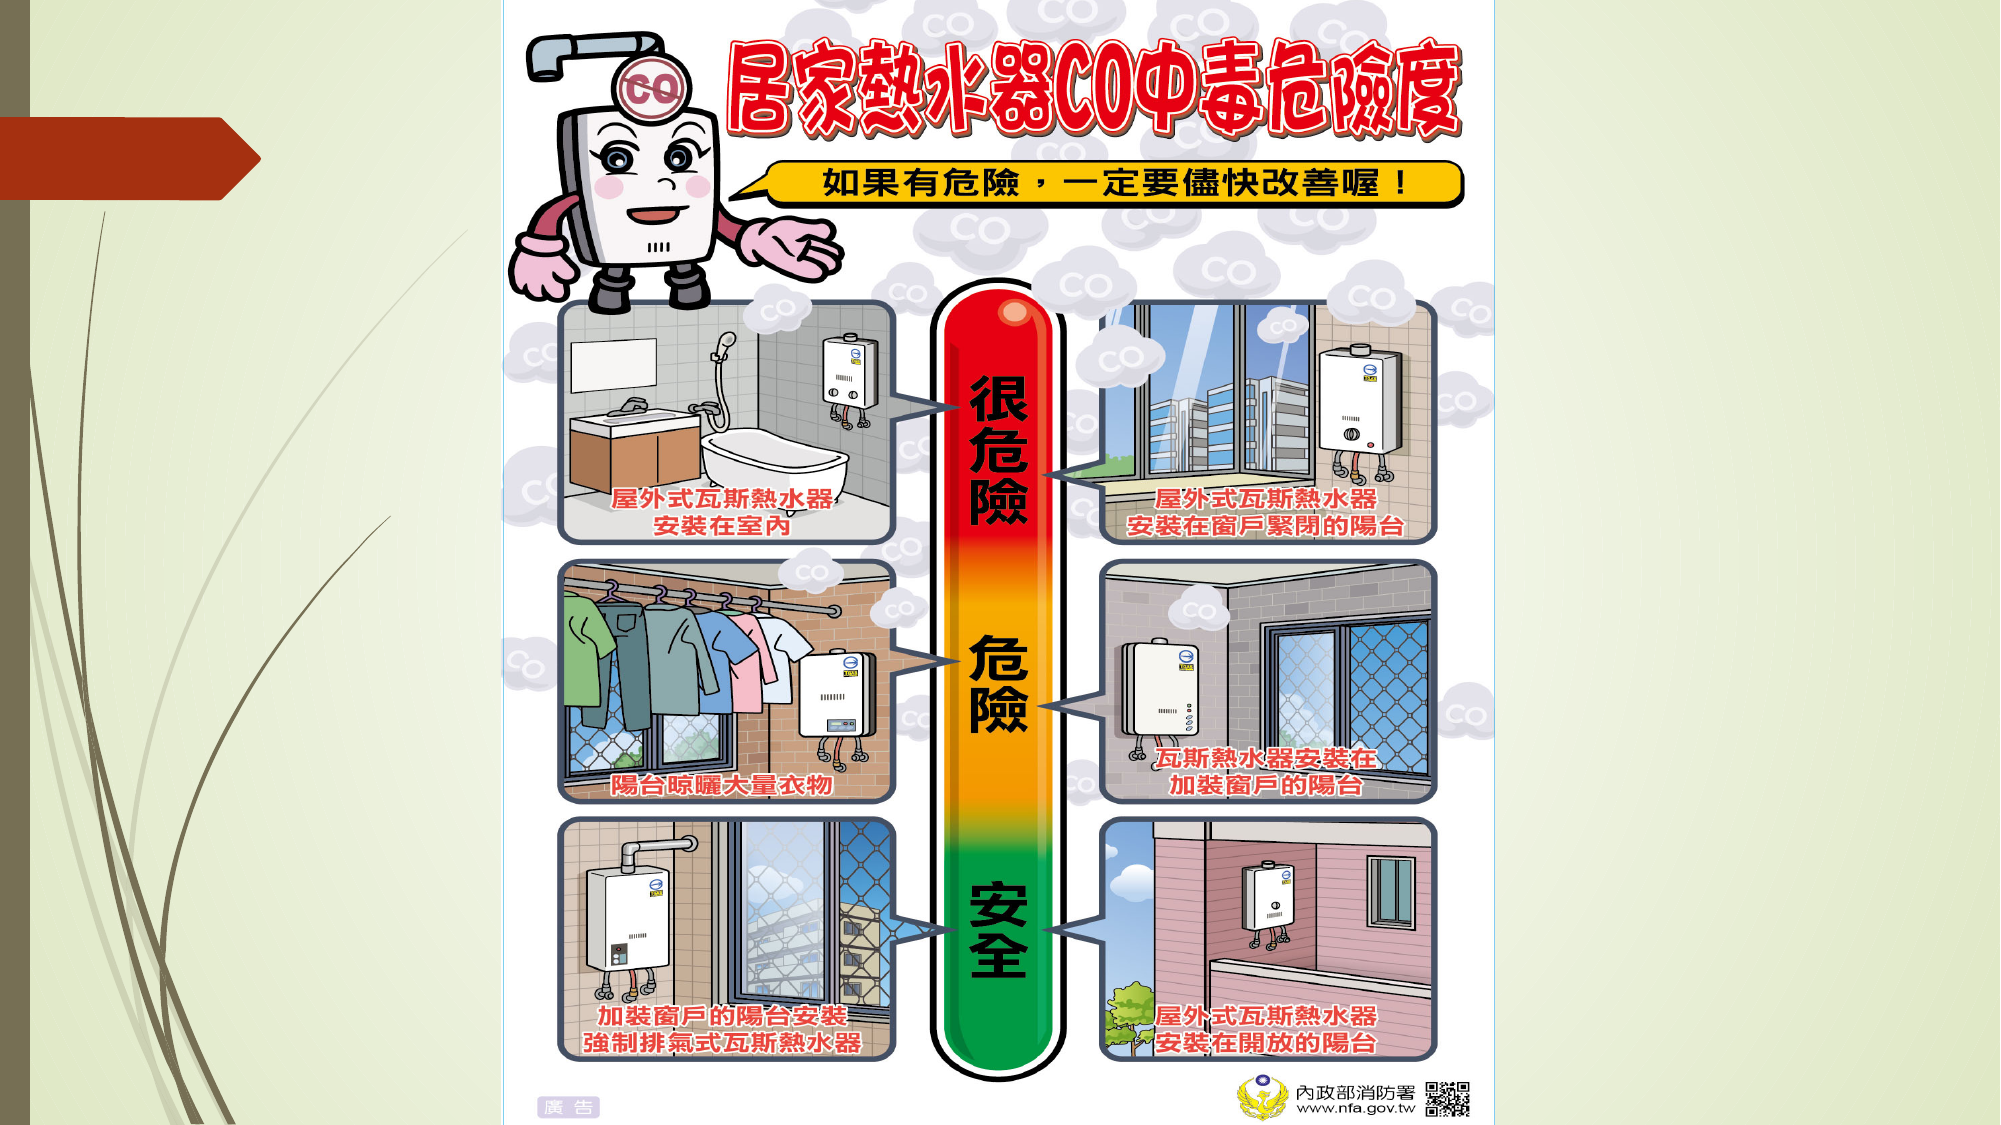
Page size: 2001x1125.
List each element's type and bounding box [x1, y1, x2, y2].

picture [501, 0, 1495, 1125]
